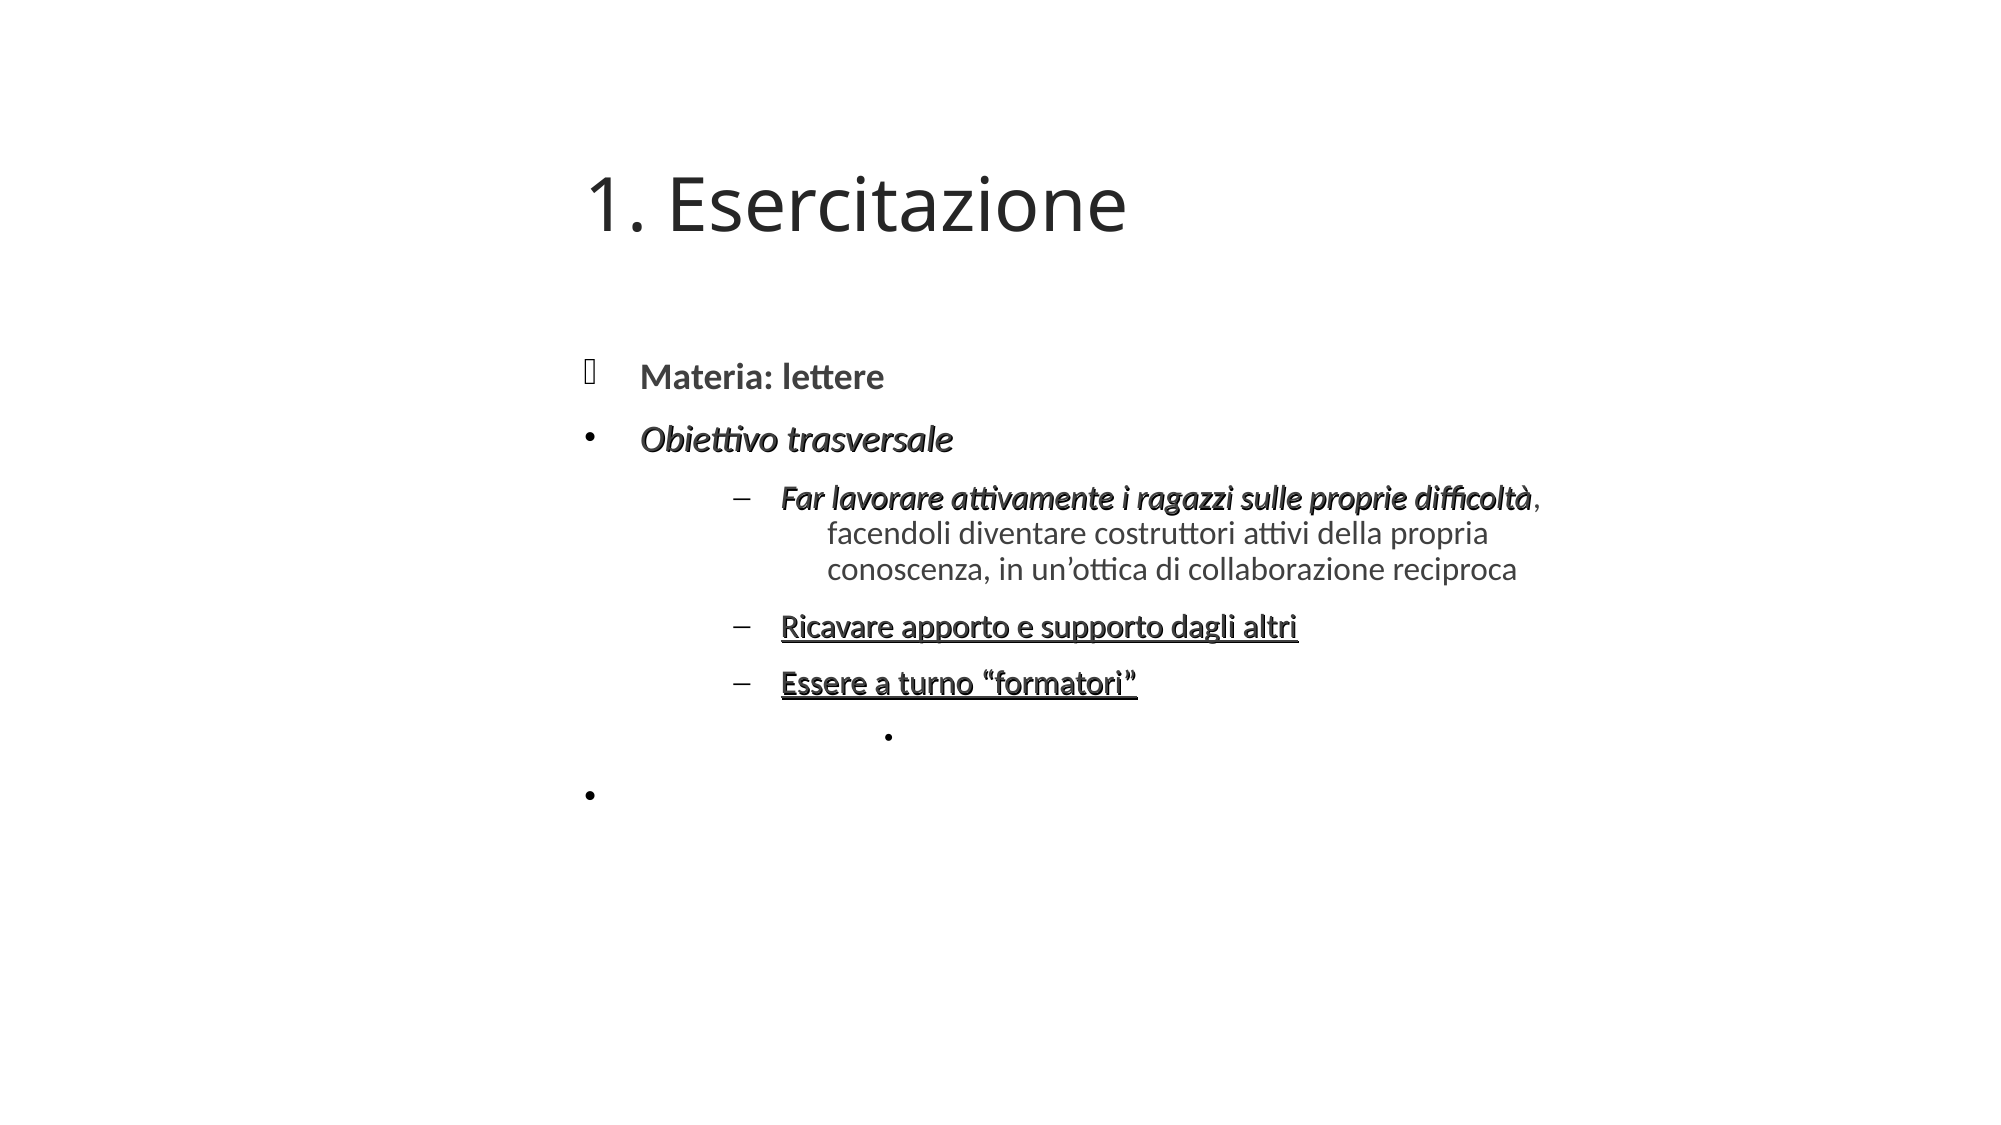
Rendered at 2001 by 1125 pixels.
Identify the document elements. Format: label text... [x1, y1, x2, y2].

title 1. Esercitazione [569, 102, 1651, 313]
list Materia: lettere Obiettivo trasversale Far lavorare attivamente i ragazzi sulle proprie difficoltà, facendoli diventare costruttori attivi della propria conoscenza, in un’ottica di collaborazione reciproca Ricavare apporto e supporto dagli altri Essere a turno “formatori” [568, 350, 1651, 970]
